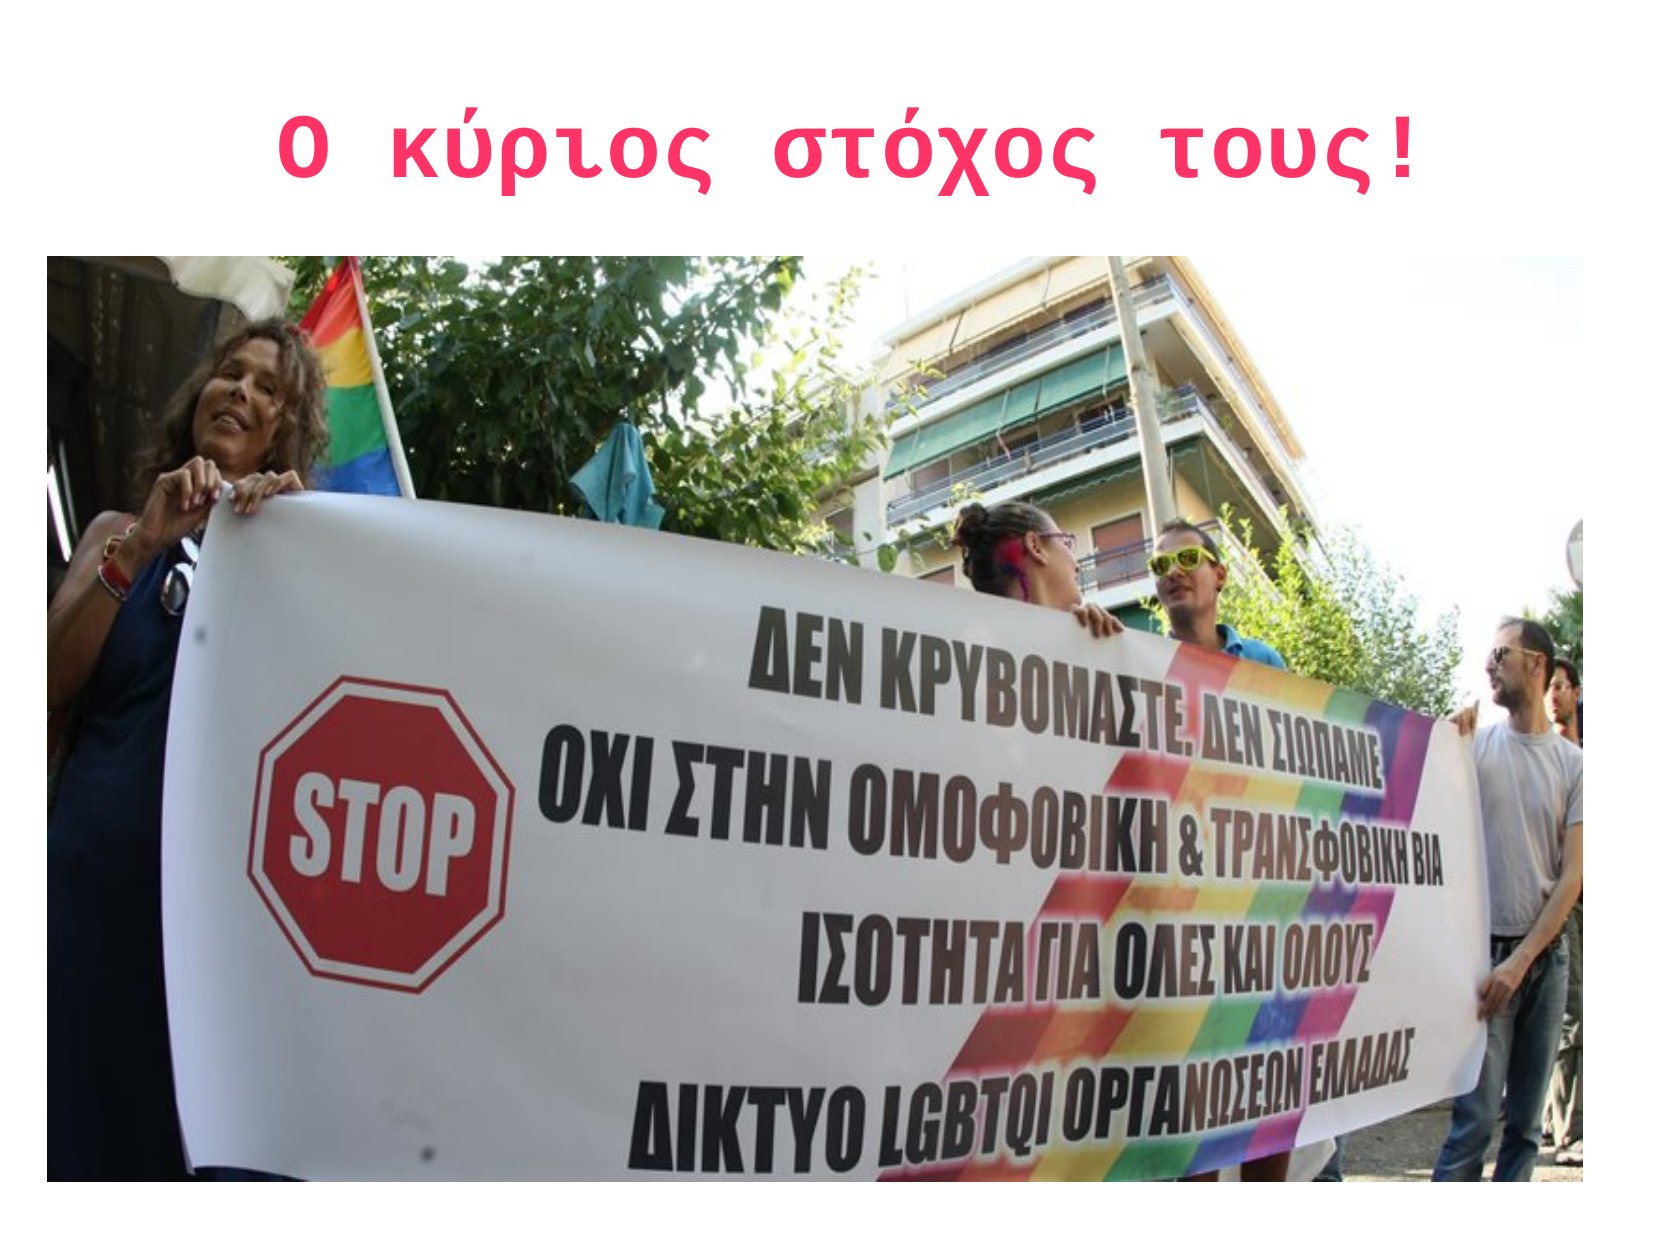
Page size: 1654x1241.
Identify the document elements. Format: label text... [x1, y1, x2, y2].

title Ο κύριος στόχος τους! [82, 49, 1571, 256]
picture [47, 256, 1583, 1182]
